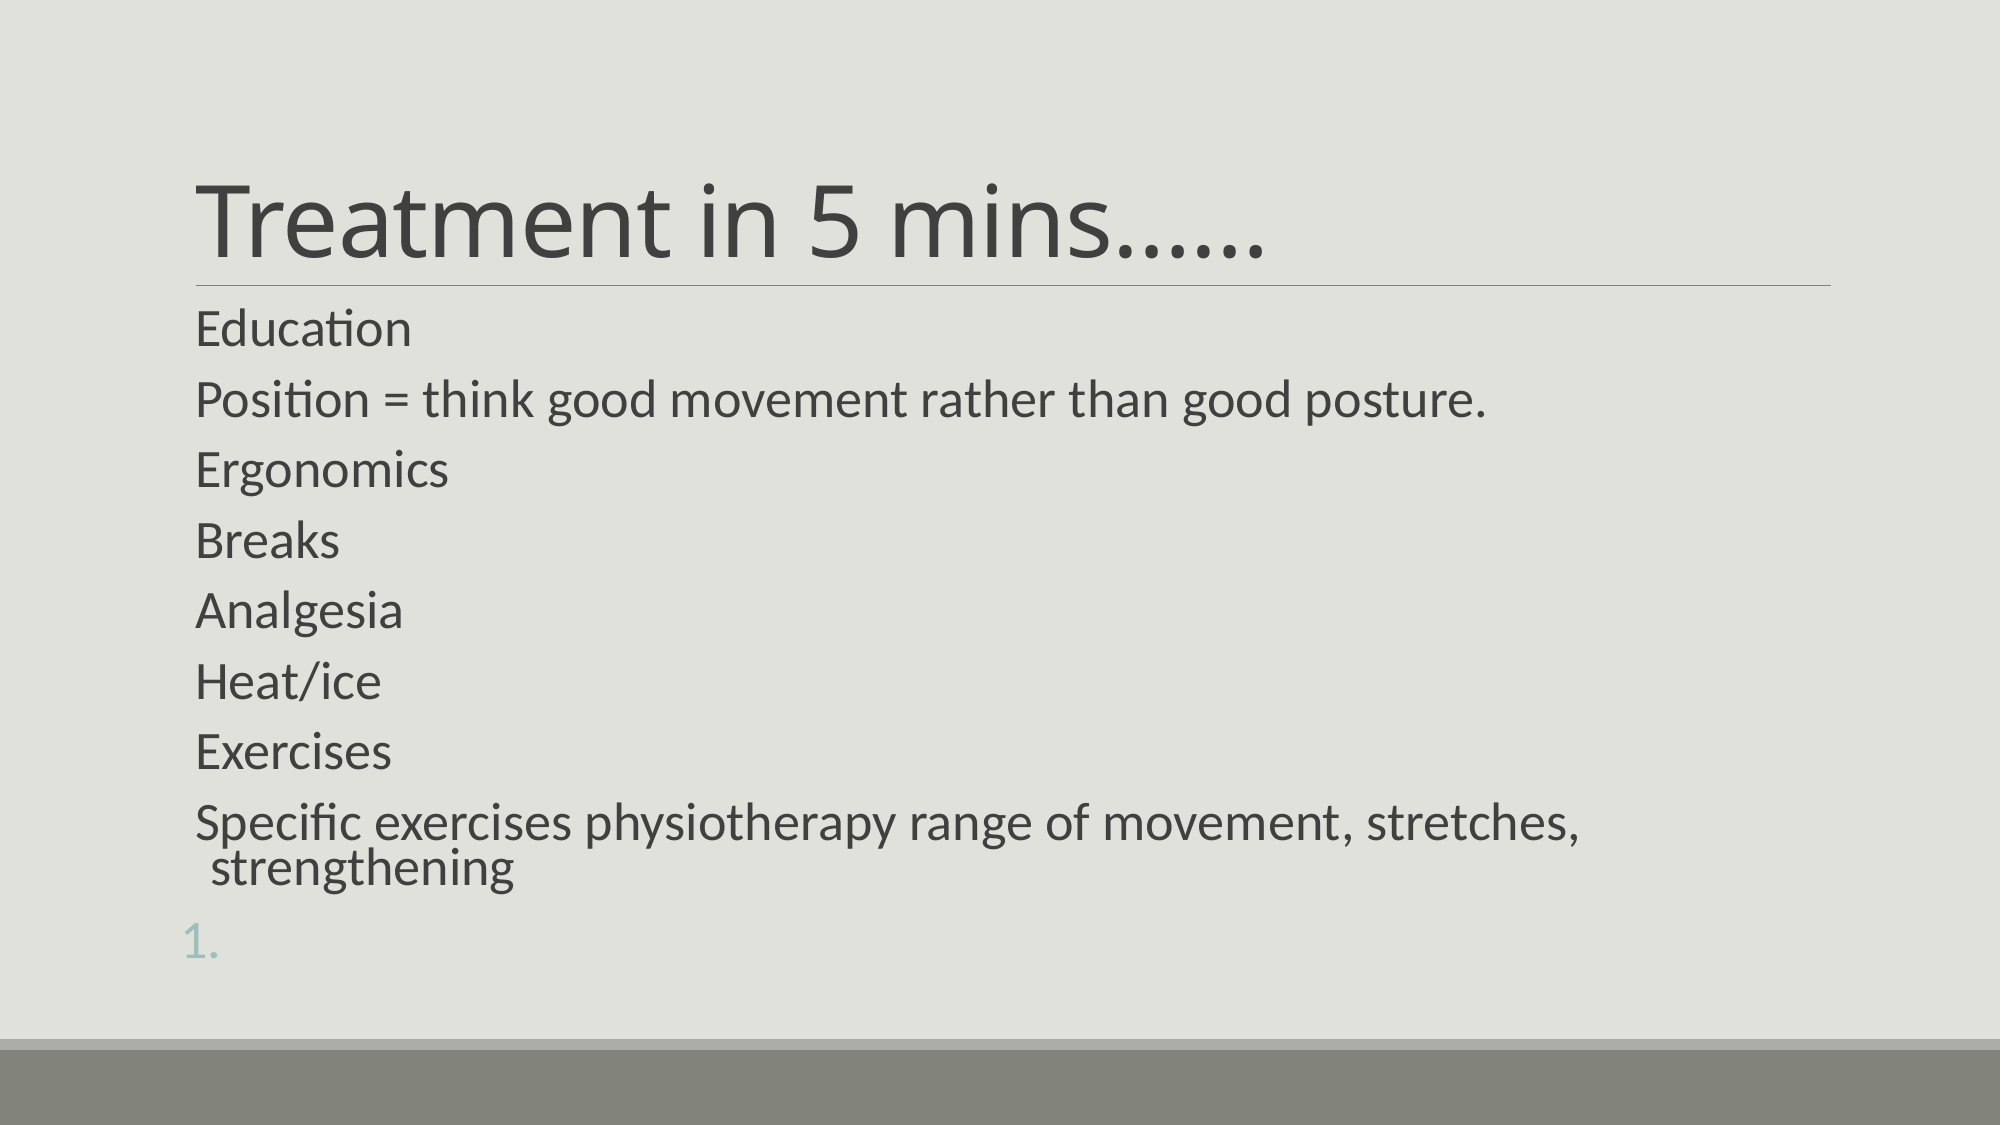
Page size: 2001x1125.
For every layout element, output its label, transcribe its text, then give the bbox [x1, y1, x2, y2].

list Education Position = think good movement rather than good posture. Ergonomics Breaks Analgesia Heat/ice Exercises Specific exercises physiotherapy range of movement, stretches, strengthening [180, 302, 1831, 963]
title Treatment in 5 mins…… [180, 47, 1831, 286]
